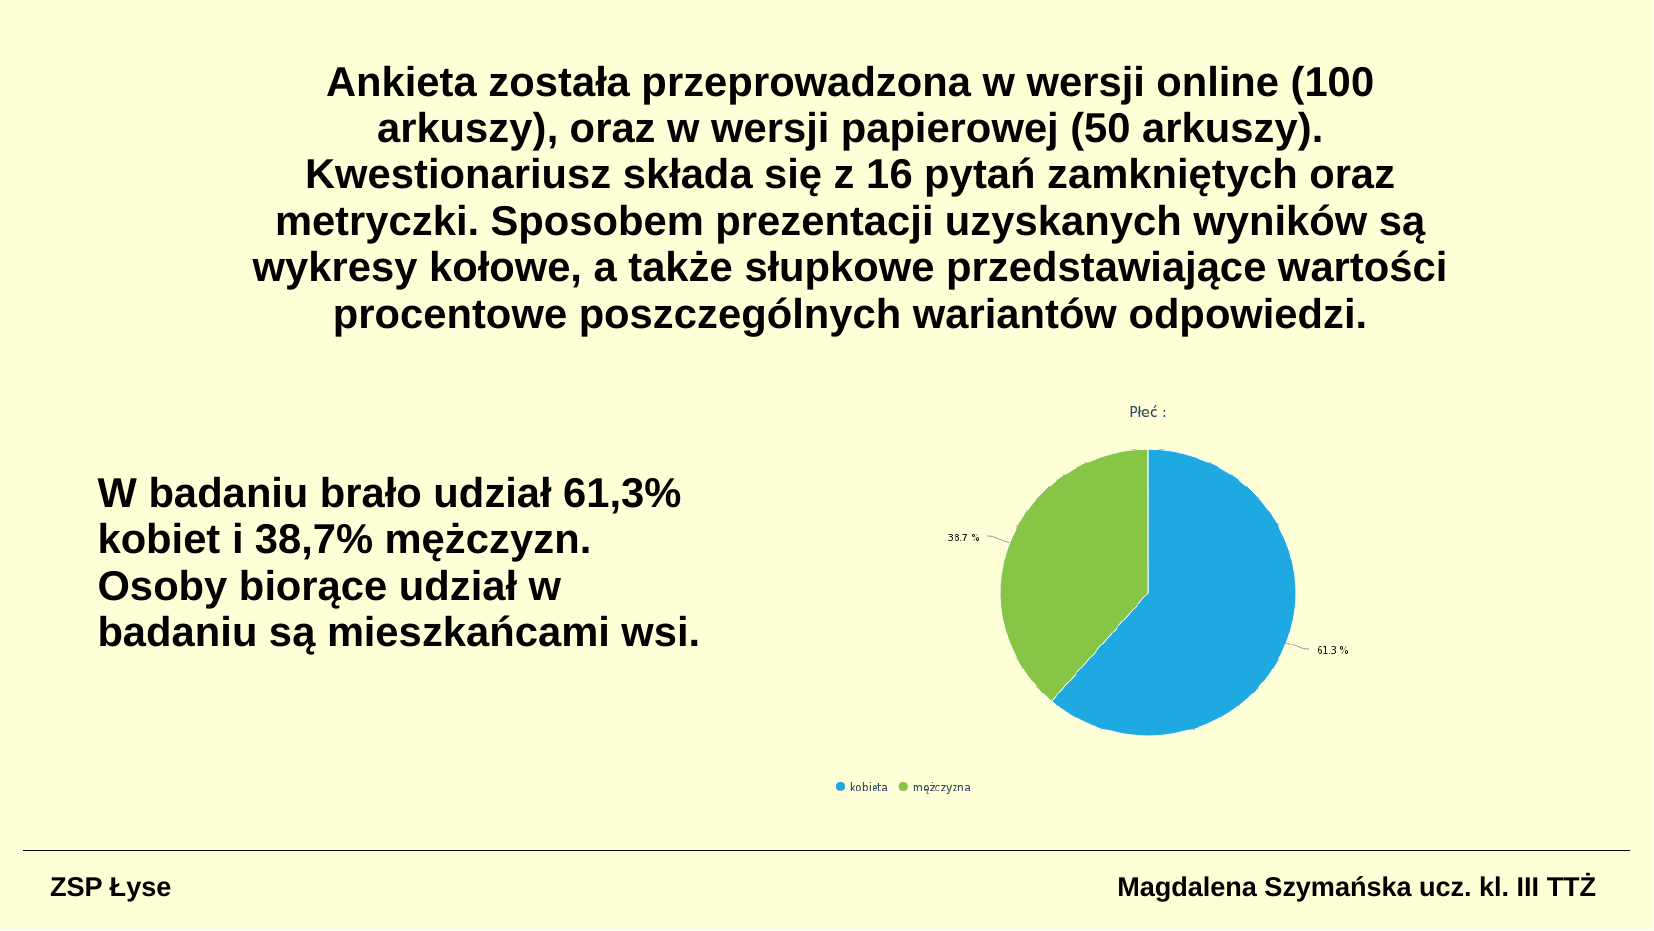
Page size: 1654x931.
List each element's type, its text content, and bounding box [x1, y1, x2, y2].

text_box W badaniu brało udział 61,3% kobiet i 38,7% mężczyzn. Osoby biorące udział w badaniu są mieszkańcami wsi. [82, 462, 745, 686]
text_box ZSP Łyse Magdalena Szymańska ucz. kl. III TTŻ [35, 864, 1613, 922]
picture [814, 389, 1481, 815]
text_box Ankieta została przeprowadzona w wersji online (100 arkuszy), oraz w wersji papierowej (50 arkuszy). Kwestionariusz składa się z 16 pytań zamkniętych oraz metryczki. Sposobem prezentacji uzyskanych wyników są wykresy kołowe, a także słupkowe przedstawiające wartości procentowe poszczególnych wariantów odpowiedzi. [224, 50, 1477, 378]
